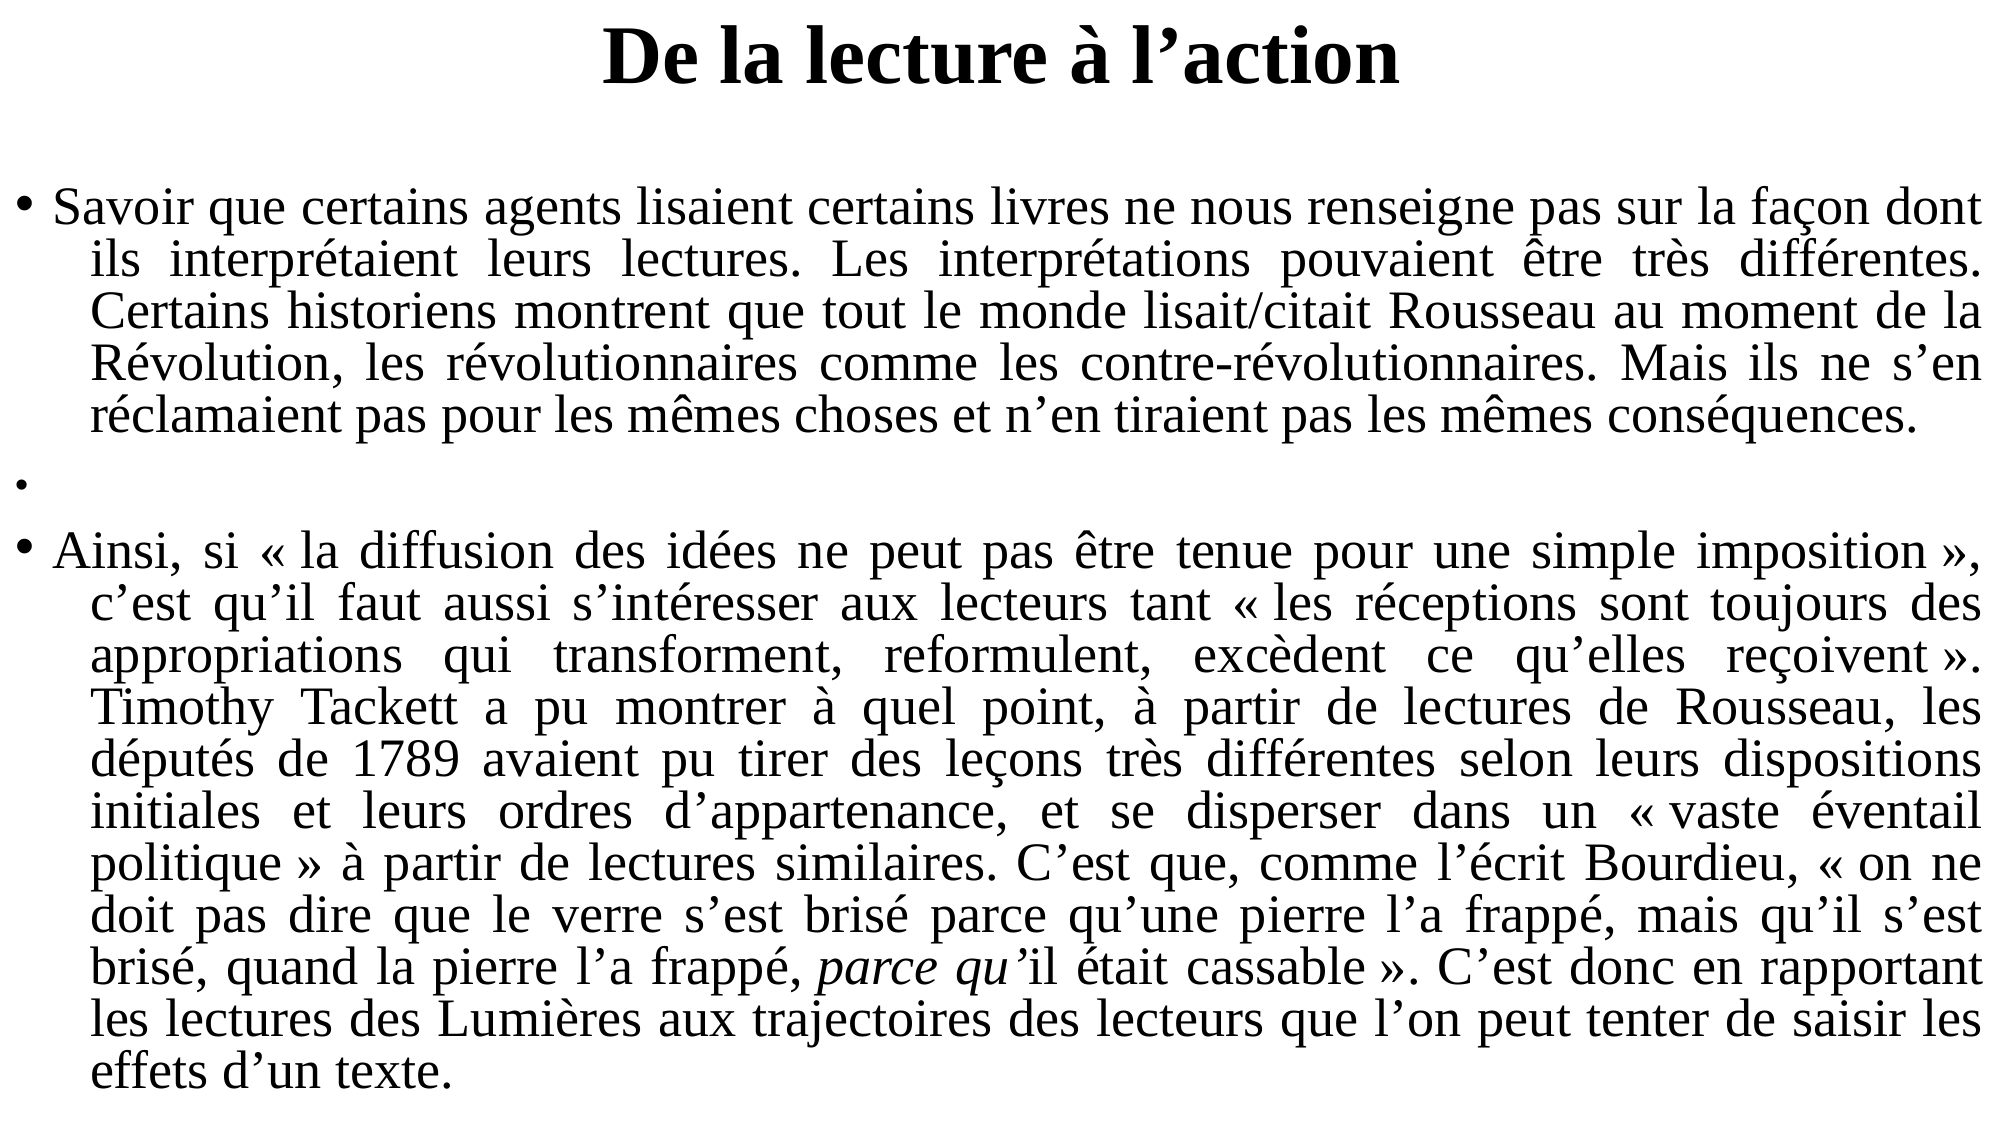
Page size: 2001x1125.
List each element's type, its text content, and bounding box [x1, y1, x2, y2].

title De la lecture à l’action [326, 0, 1677, 114]
list Savoir que certains agents lisaient certains livres ne nous renseigne pas sur la façon dont ils interprétaient leurs lectures. Les interprétations pouvaient être très différentes. Certains historiens montrent que tout le monde lisait/citait Rousseau au moment de la Révolution, les révolutionnaires comme les contre-révolutionnaires. Mais ils ne s’en réclamaient pas pour les mêmes choses et n’en tiraient pas les mêmes conséquences. Ainsi, si « la diffusion des idées ne peut pas être tenue pour une simple imposition », c’est qu’il faut aussi s’intéresser aux lecteurs tant « les réceptions sont toujours des appropriations qui transforment, reformulent, excèdent ce qu’elles reçoivent ». Timothy Tackett a pu montrer à quel point, à partir de lectures de Rousseau, les députés de 1789 avaient pu tirer des leçons très différentes selon leurs dispositions initiales et leurs ordres d’appartenance, et se disperser dans un « vaste éventail politique » à partir de lectures similaires. C’est que, comme l’écrit Bourdieu, « on ne doit pas dire que le verre s’est brisé parce qu’une pierre l’a frappé, mais qu’il s’est brisé, quand la pierre l’a frappé, parce qu’il était cassable ». C’est donc en rapportant les lectures des Lumières aux trajectoires des lecteurs que l’on peut tenter de saisir les effets d’un texte. [0, 175, 2000, 1125]
